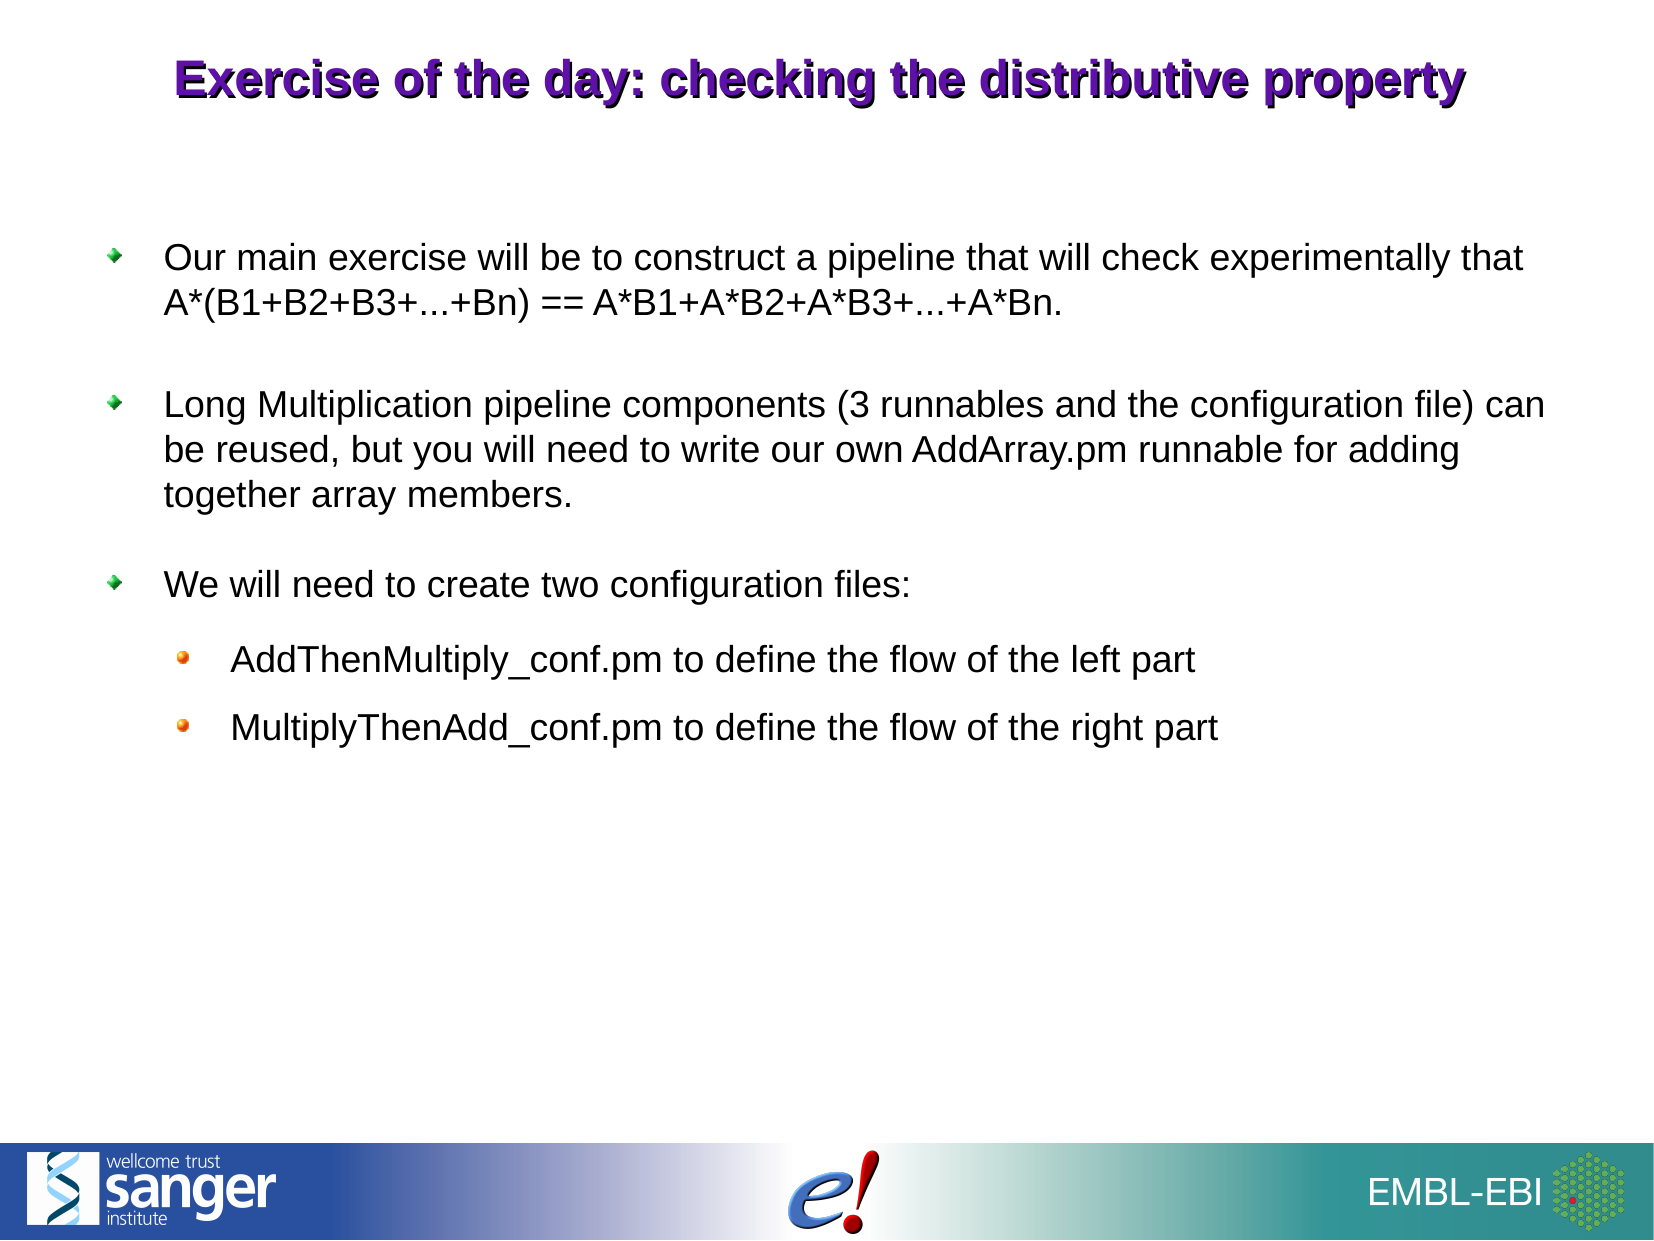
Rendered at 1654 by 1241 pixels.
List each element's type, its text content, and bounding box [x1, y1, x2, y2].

picture [0, 1143, 1654, 1240]
list Our main exercise will be to construct a pipeline that will check experimentally that A*(B1+B2+B3+...+Bn) == A*B1+A*B2+A*B3+...+A*Bn. Long Multiplication pipeline components (3 runnables and the configuration file) can be reused, but you will need to write our own AddArray.pm runnable for adding together array members. We will need to create two configuration files: AddThenMultiply_conf.pm to define the flow of the left part MultiplyThenAdd_conf.pm to define the flow of the right part [73, 217, 1610, 1123]
title Exercise of the day: checking the distributive property [95, 29, 1506, 121]
